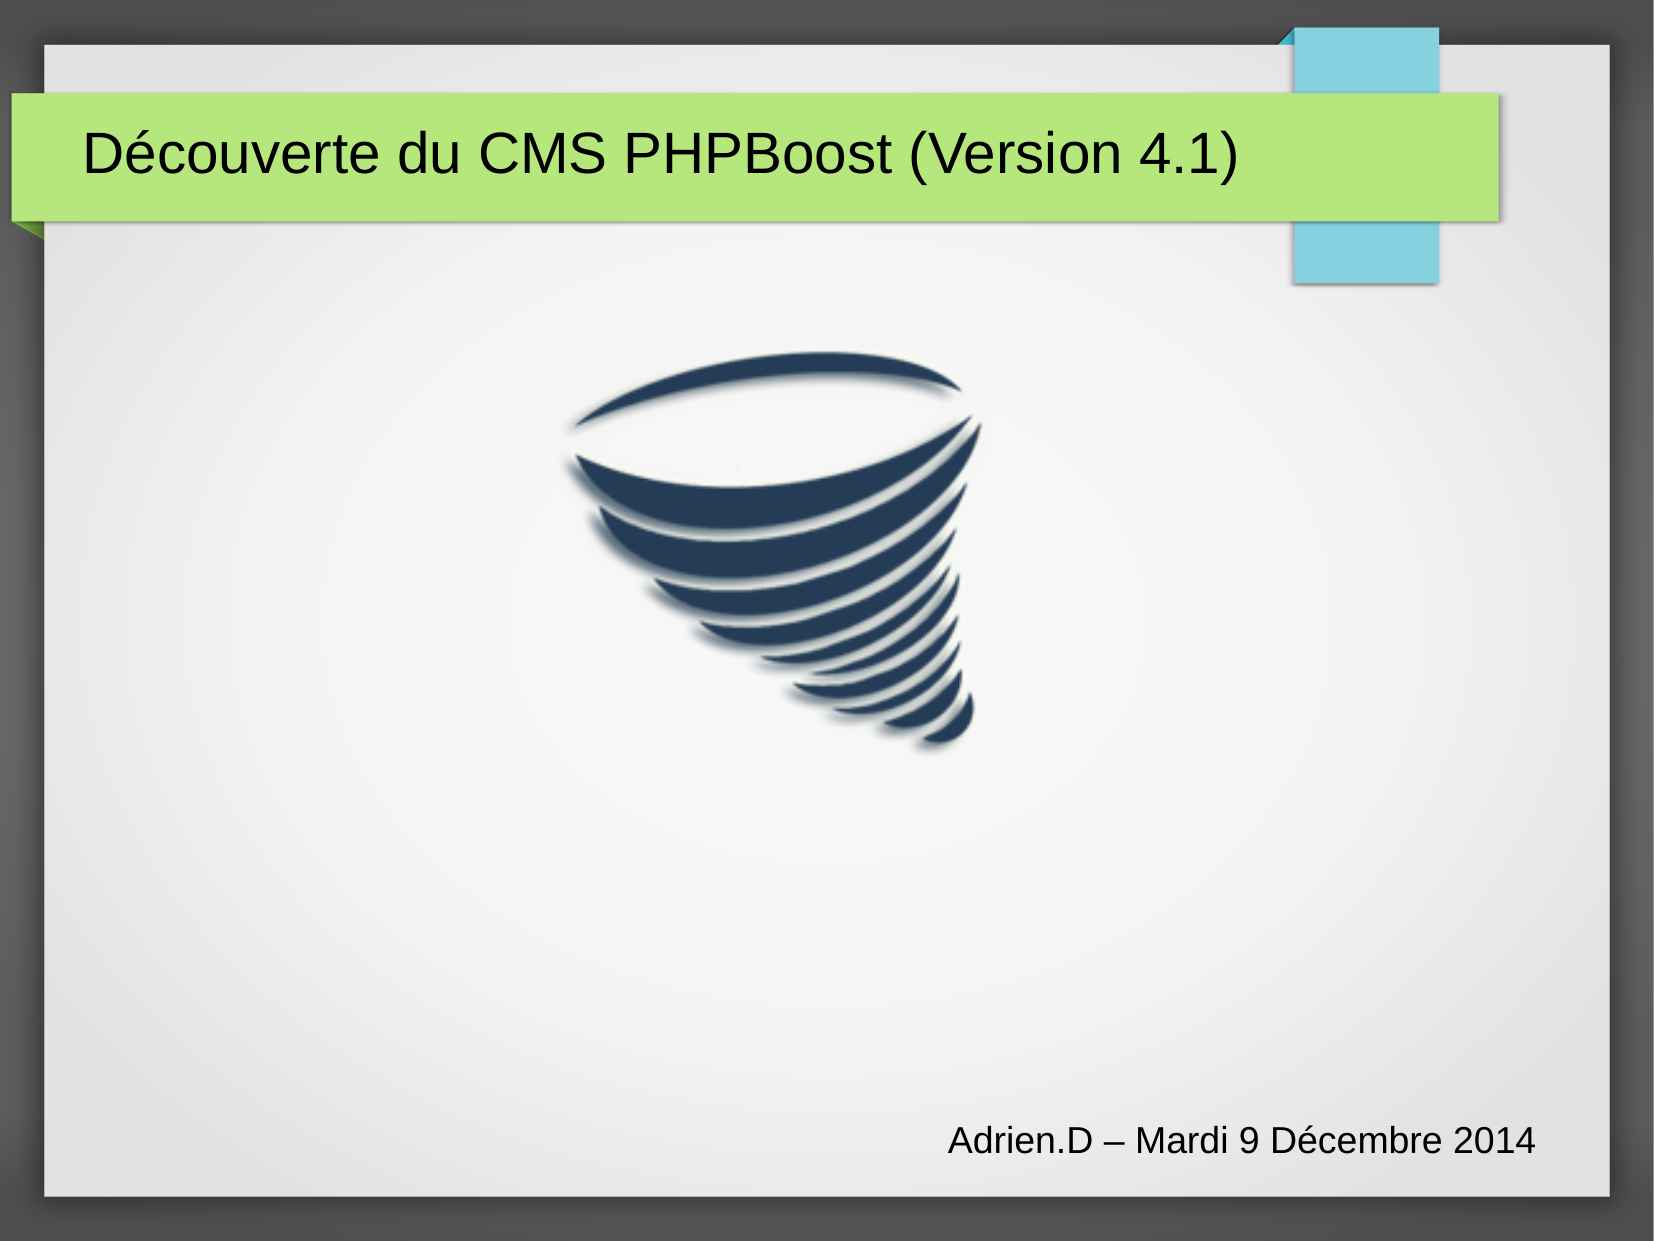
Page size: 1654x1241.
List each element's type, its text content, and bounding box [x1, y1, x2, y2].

list [82, 295, 1571, 1015]
title Découverte du CMS PHPBoost (Version 4.1) [82, 94, 1489, 213]
text_box Adrien.D – Mardi 9 Décembre 2014 [933, 1112, 1552, 1170]
picture [0, 0, 1654, 1241]
